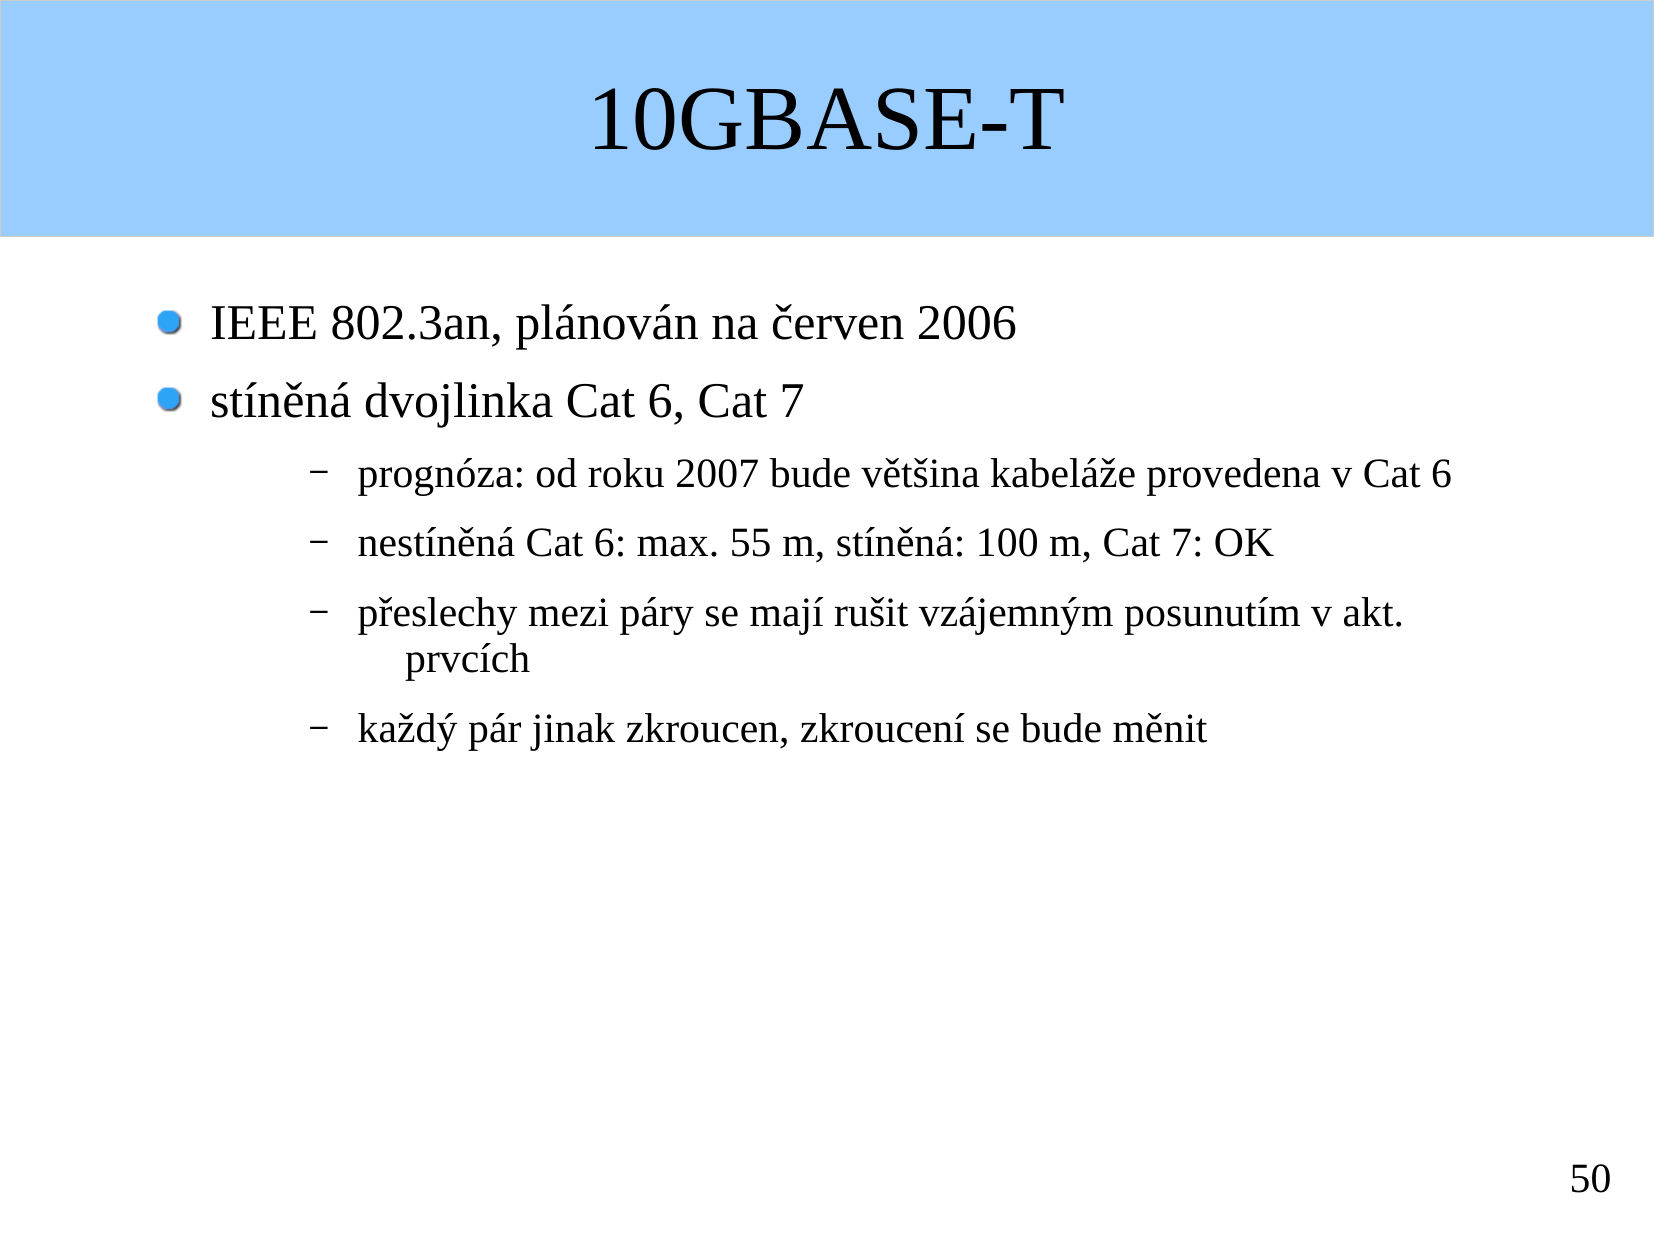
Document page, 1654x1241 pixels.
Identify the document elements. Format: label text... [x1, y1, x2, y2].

title 10GBASE-T [0, 0, 1654, 237]
list IEEE 802.3an, plánován na červen 2006 stíněná dvojlinka Cat 6, Cat 7 prognóza: od roku 2007 bude většina kabeláže provedena v Cat 6 nestíněná Cat 6: max. 55 m, stíněná: 100 m, Cat 7: OK přeslechy mezi páry se mají rušit vzájemným posunutím v akt. prvcích každý pár jinak zkroucen, zkroucení se bude měnit [121, 295, 1534, 1127]
